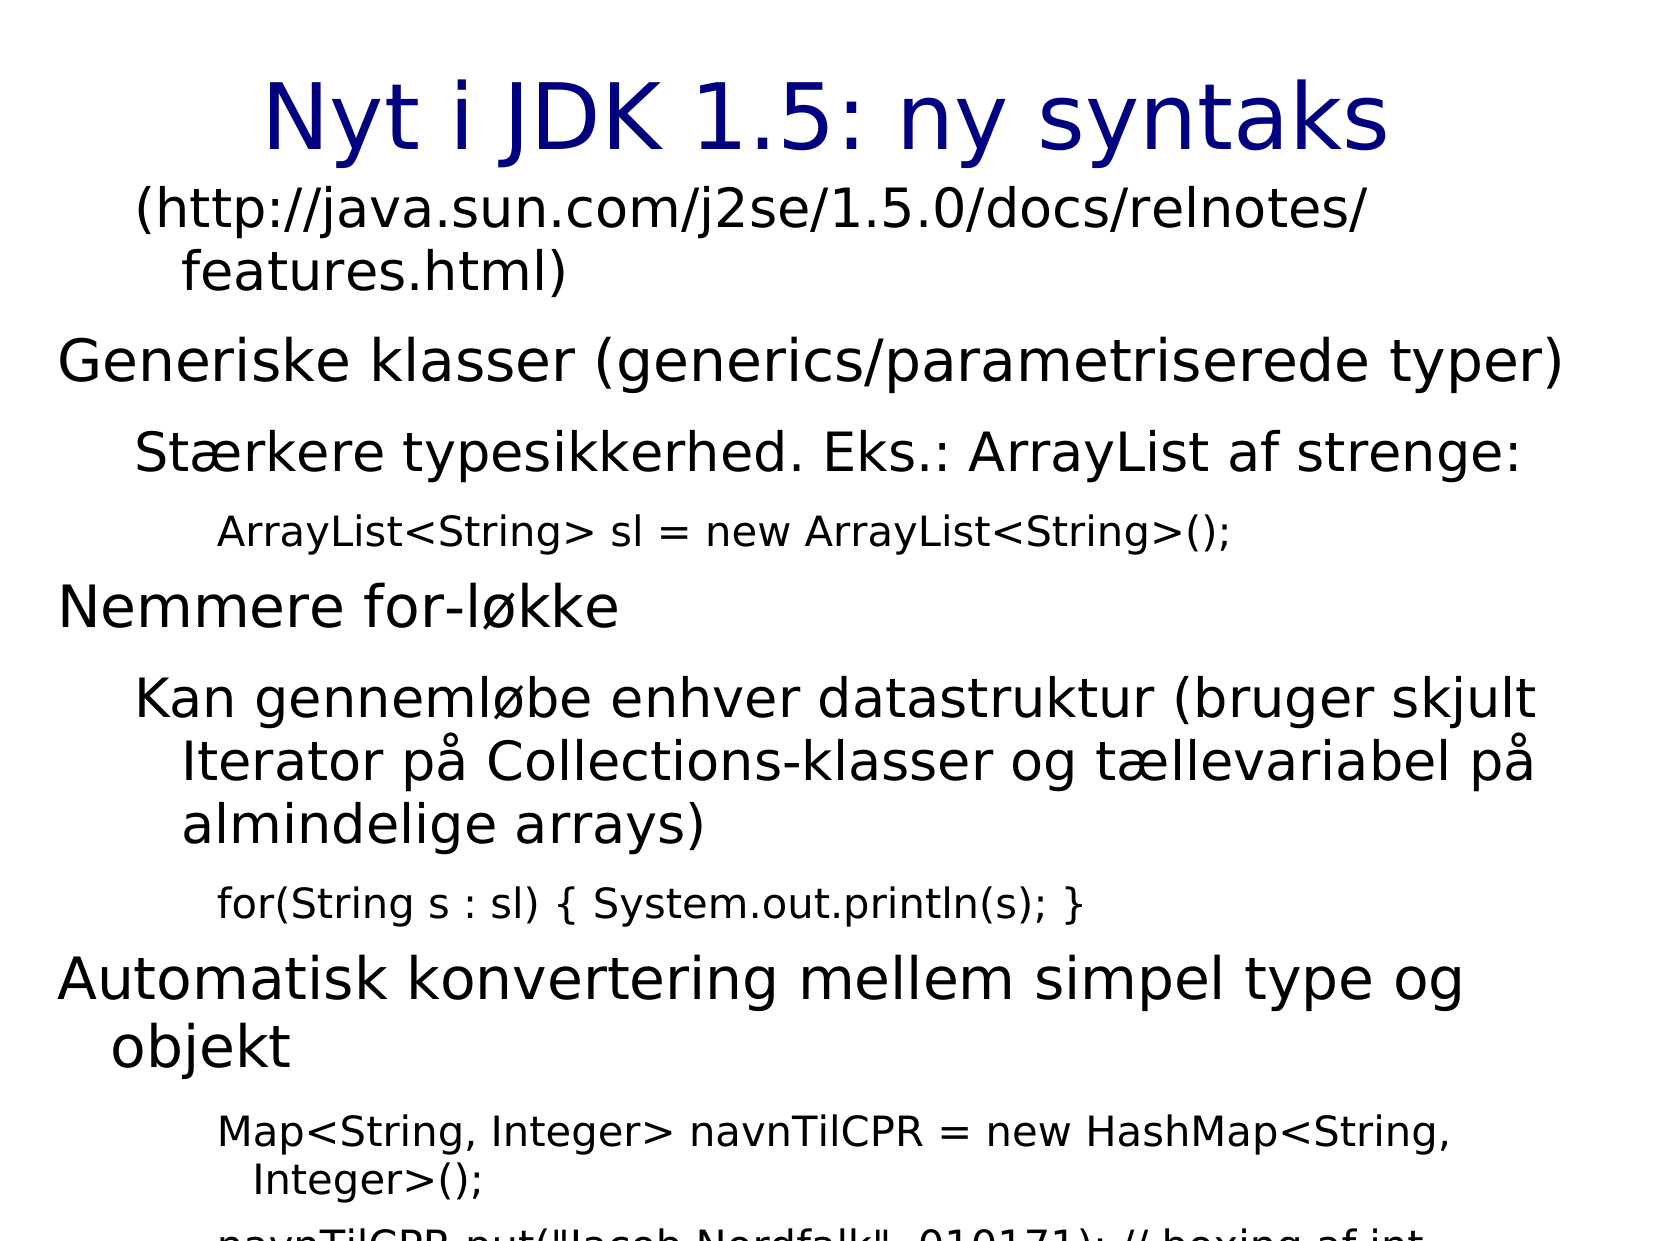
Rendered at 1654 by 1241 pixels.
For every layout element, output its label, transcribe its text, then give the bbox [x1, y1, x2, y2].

title Nyt i JDK 1.5: ny syntaks [105, 14, 1549, 177]
list (http://java.sun.com/j2se/1.5.0/docs/relnotes/features.html) Generiske klasser (generics/parametriserede typer) Stærkere typesikkerhed. Eks.: ArrayList af strenge: ArrayList<String> sl = new ArrayList<String>(); Nemmere for-løkke Kan gennemløbe enhver datastruktur (bruger skjult Iterator på Collections-klasser og tællevariabel på almindelige arrays) for(String s : sl) { System.out.println(s); } Automatisk konvertering mellem simpel type og objekt Map<String, Integer> navnTilCPR = new HashMap<String, Integer>(); navnTilCPR.put("Jacob Nordfalk", 010171); // boxing af int 010171 int cpr = navnTilCPR.get("Jacob Nordfalk"); // unboxing af Integer 010171 Typesikre opremsninger (typesafe enums) public enum MainMenu {FILE, EDIT, FORMAT, VIEW}; Variabelt antal argumenter til en metode (array af arg) Import af klassemetoder og -variabler (static import) import static java.lang.Math.*; ... x = 2*PI; y = sin(x); ... Metadata (Annotations) [39, 177, 1573, 1241]
